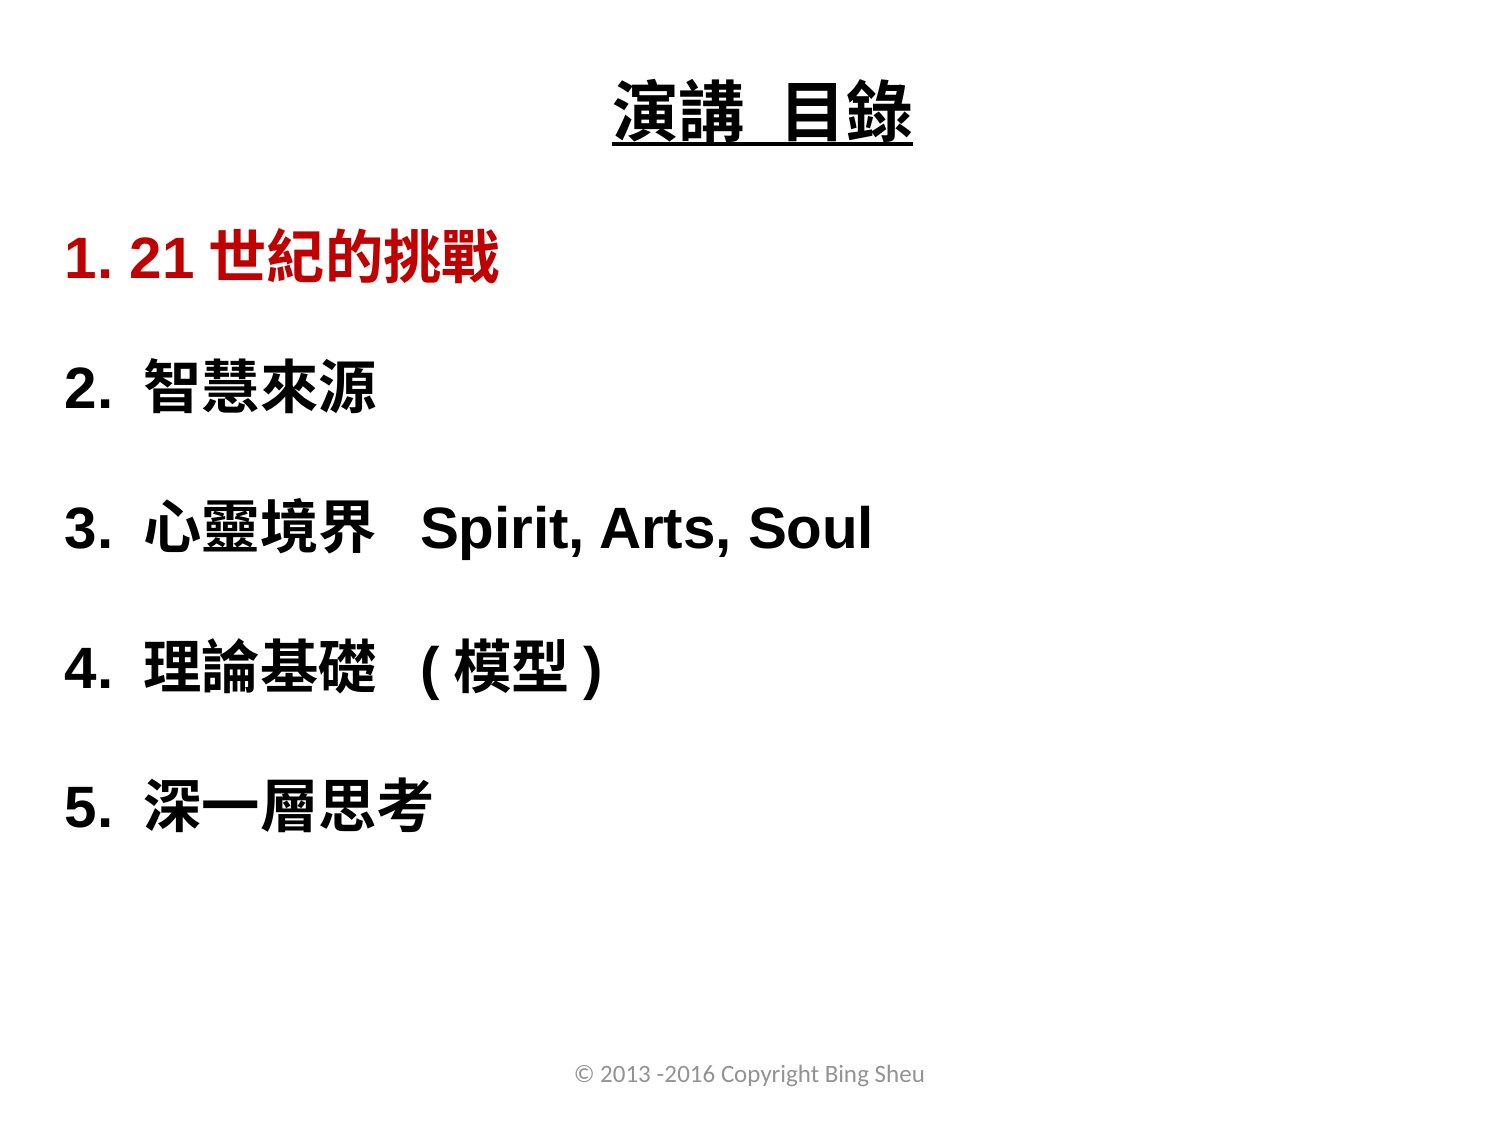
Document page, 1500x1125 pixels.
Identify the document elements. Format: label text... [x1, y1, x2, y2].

footer © 2013 -2016 Copyright Bing Sheu [512, 1042, 988, 1103]
text_box 演講 目錄 1. 21世紀的挑戰 2. 智慧來源 3. 心靈境界 Spirit, Arts, Soul 4. 理論基礎 (模型) 5. 深一層思考 [49, 62, 1475, 848]
